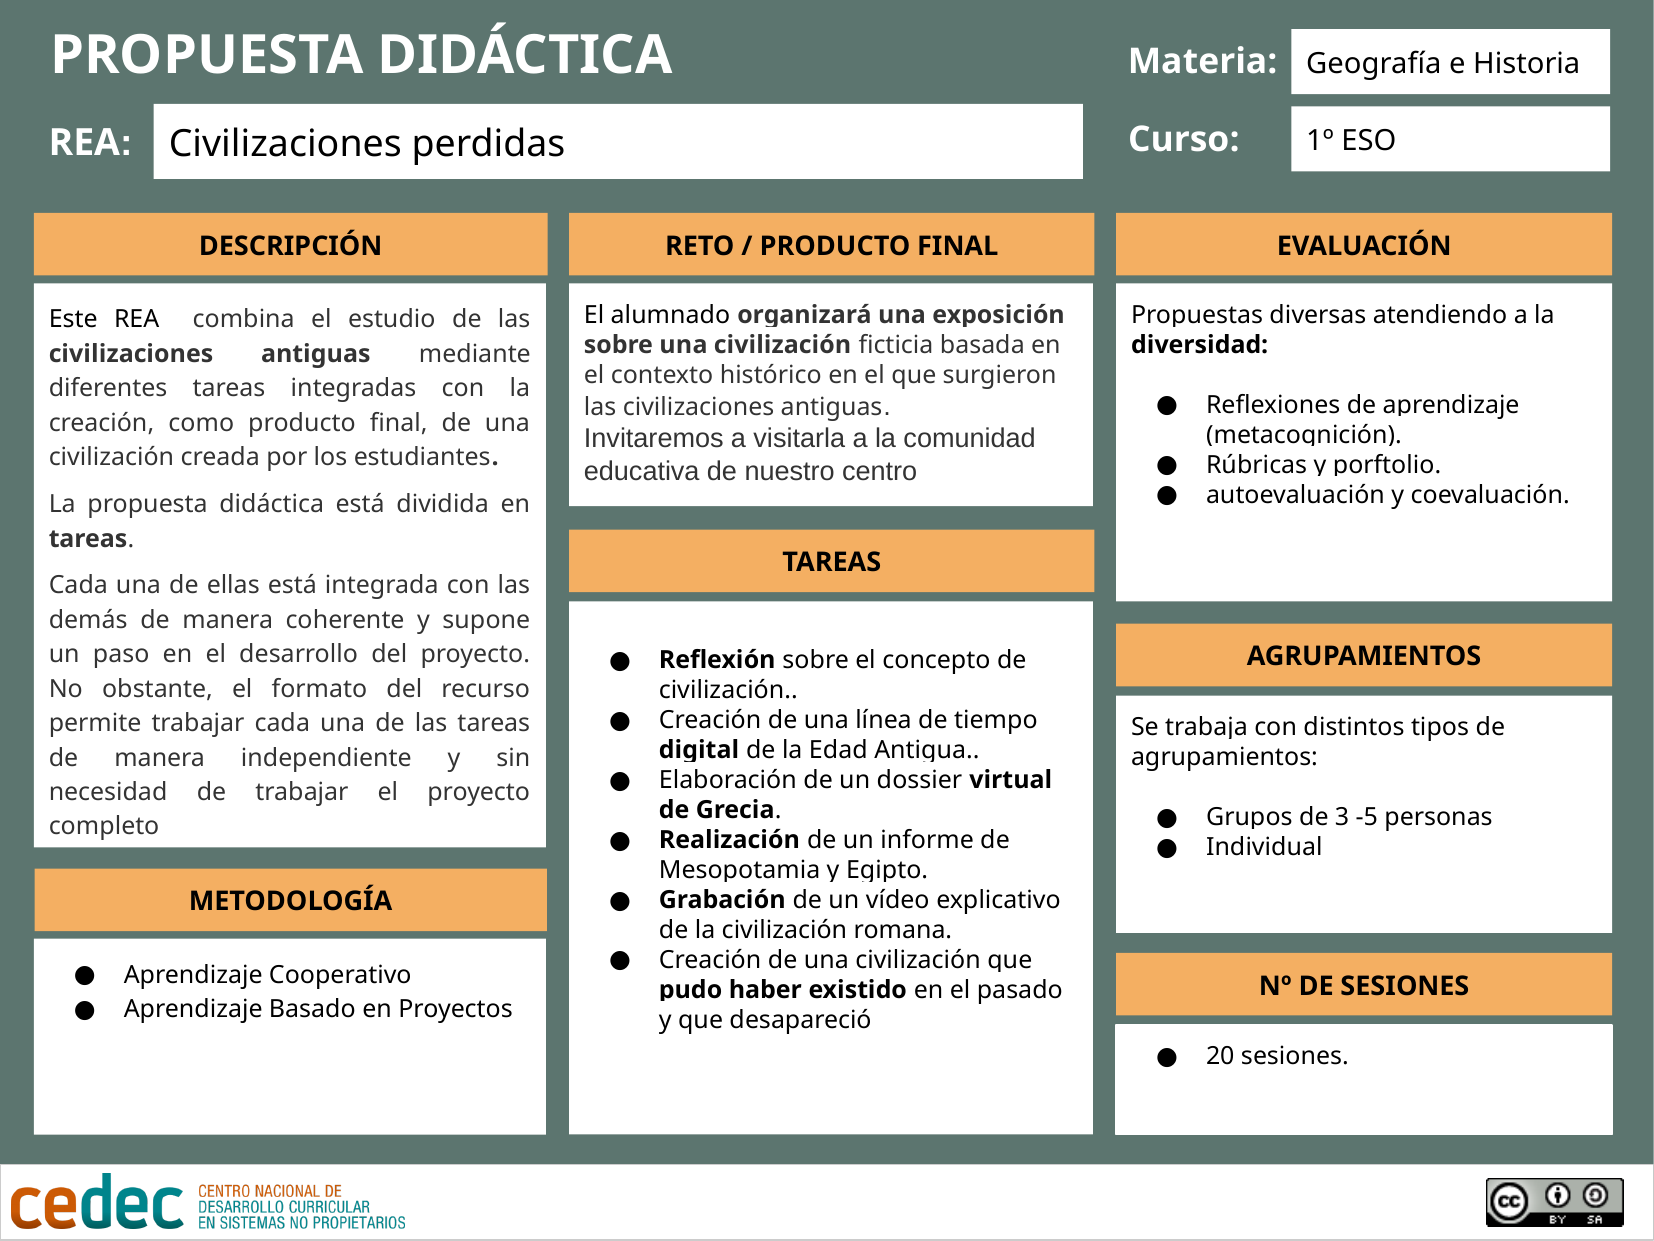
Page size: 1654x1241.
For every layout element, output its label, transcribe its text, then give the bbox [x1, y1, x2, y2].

text_box PROPUESTA DIDÁCTICA [35, 11, 697, 110]
text_box REA: [33, 110, 153, 174]
text_box DESCRIPCIÓN [33, 212, 548, 276]
text_box Materia: [1113, 30, 1291, 94]
text_box 20 sesiones. [1116, 1024, 1613, 1135]
text_box Geografía e Historia [1291, 29, 1611, 95]
picture [1486, 1178, 1624, 1227]
text_box Civilizaciones perdidas [153, 103, 1083, 179]
text_box [0, 1164, 1654, 1241]
text_box Se trabaja con distintos tipos de agrupamientos: Grupos de 3 -5 personas Individual [1116, 695, 1613, 933]
text_box El alumnado organizará una exposición sobre una civilización ficticia basada en el contexto histórico en el que surgieron las civilizaciones antiguas. Invitaremos a visitarla a la comunidad educativa de nuestro centro [569, 283, 1093, 507]
text_box RETO / PRODUCTO FINAL [569, 212, 1095, 276]
text_box Curso: [1113, 109, 1303, 173]
text_box Nº DE SESIONES [1116, 952, 1613, 1016]
picture [11, 1173, 405, 1229]
text_box Reflexión sobre el concepto de civilización.. Creación de una línea de tiempo digital de la Edad Antigua.. Elaboración de un dossier virtual de Grecia. Realización de un informe de Mesopotamia y Egipto. Grabación de un vídeo explicativo de la civilización romana. Creación de una civilización que pudo haber existido en el pasado y que desapareció [569, 601, 1093, 1135]
text_box 1º ESO [1291, 106, 1611, 172]
text_box Propuestas diversas atendiendo a la diversidad: Reflexiones de aprendizaje (metacognición). Rúbricas y porftolio. autoevaluación y coevaluación. [1116, 283, 1613, 602]
text_box TAREAS [569, 529, 1095, 593]
text_box AGRUPAMIENTOS [1116, 623, 1613, 687]
text_box METODOLOGÍA [34, 868, 547, 932]
text_box Este REA combina el estudio de las civilizaciones antiguas mediante diferentes tareas integradas con la creación, como producto final, de una civilización creada por los estudiantes. La propuesta didáctica está dividida en tareas. Cada una de ellas está integrada con las demás de manera coherente y supone un paso en el desarrollo del proyecto. No obstante, el formato del recurso permite trabajar cada una de las tareas de manera independiente y sin necesidad de trabajar el proyecto completo [33, 283, 546, 848]
text_box Aprendizaje Cooperativo Aprendizaje Basado en Proyectos [33, 938, 546, 1135]
text_box EVALUACIÓN [1116, 212, 1613, 276]
